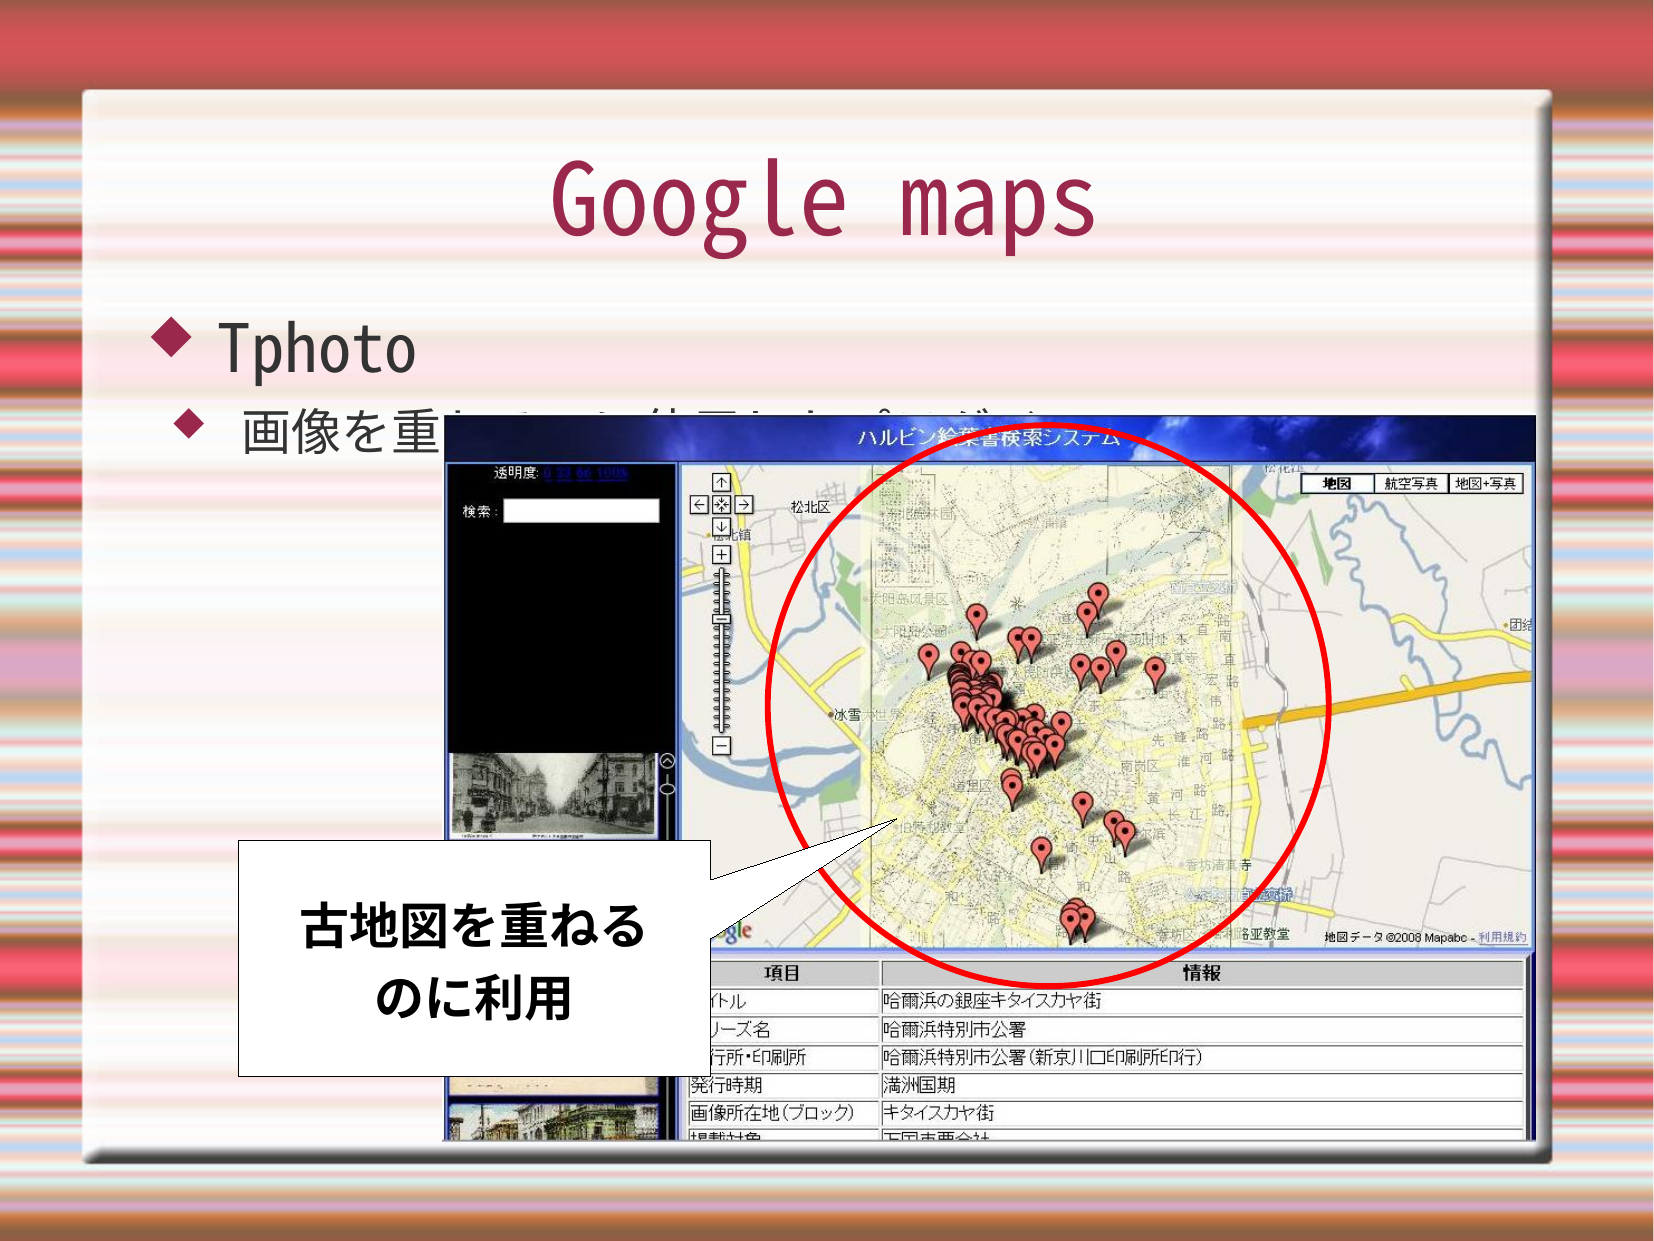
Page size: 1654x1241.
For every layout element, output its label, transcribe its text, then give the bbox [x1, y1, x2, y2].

title Google maps [118, 117, 1531, 266]
picture [0, 0, 1654, 1241]
text_box 古地図を重ねる のに利用 [238, 818, 897, 1077]
list Tphoto 画像を重ねるのに使用したプラグイン [134, 295, 1516, 1133]
